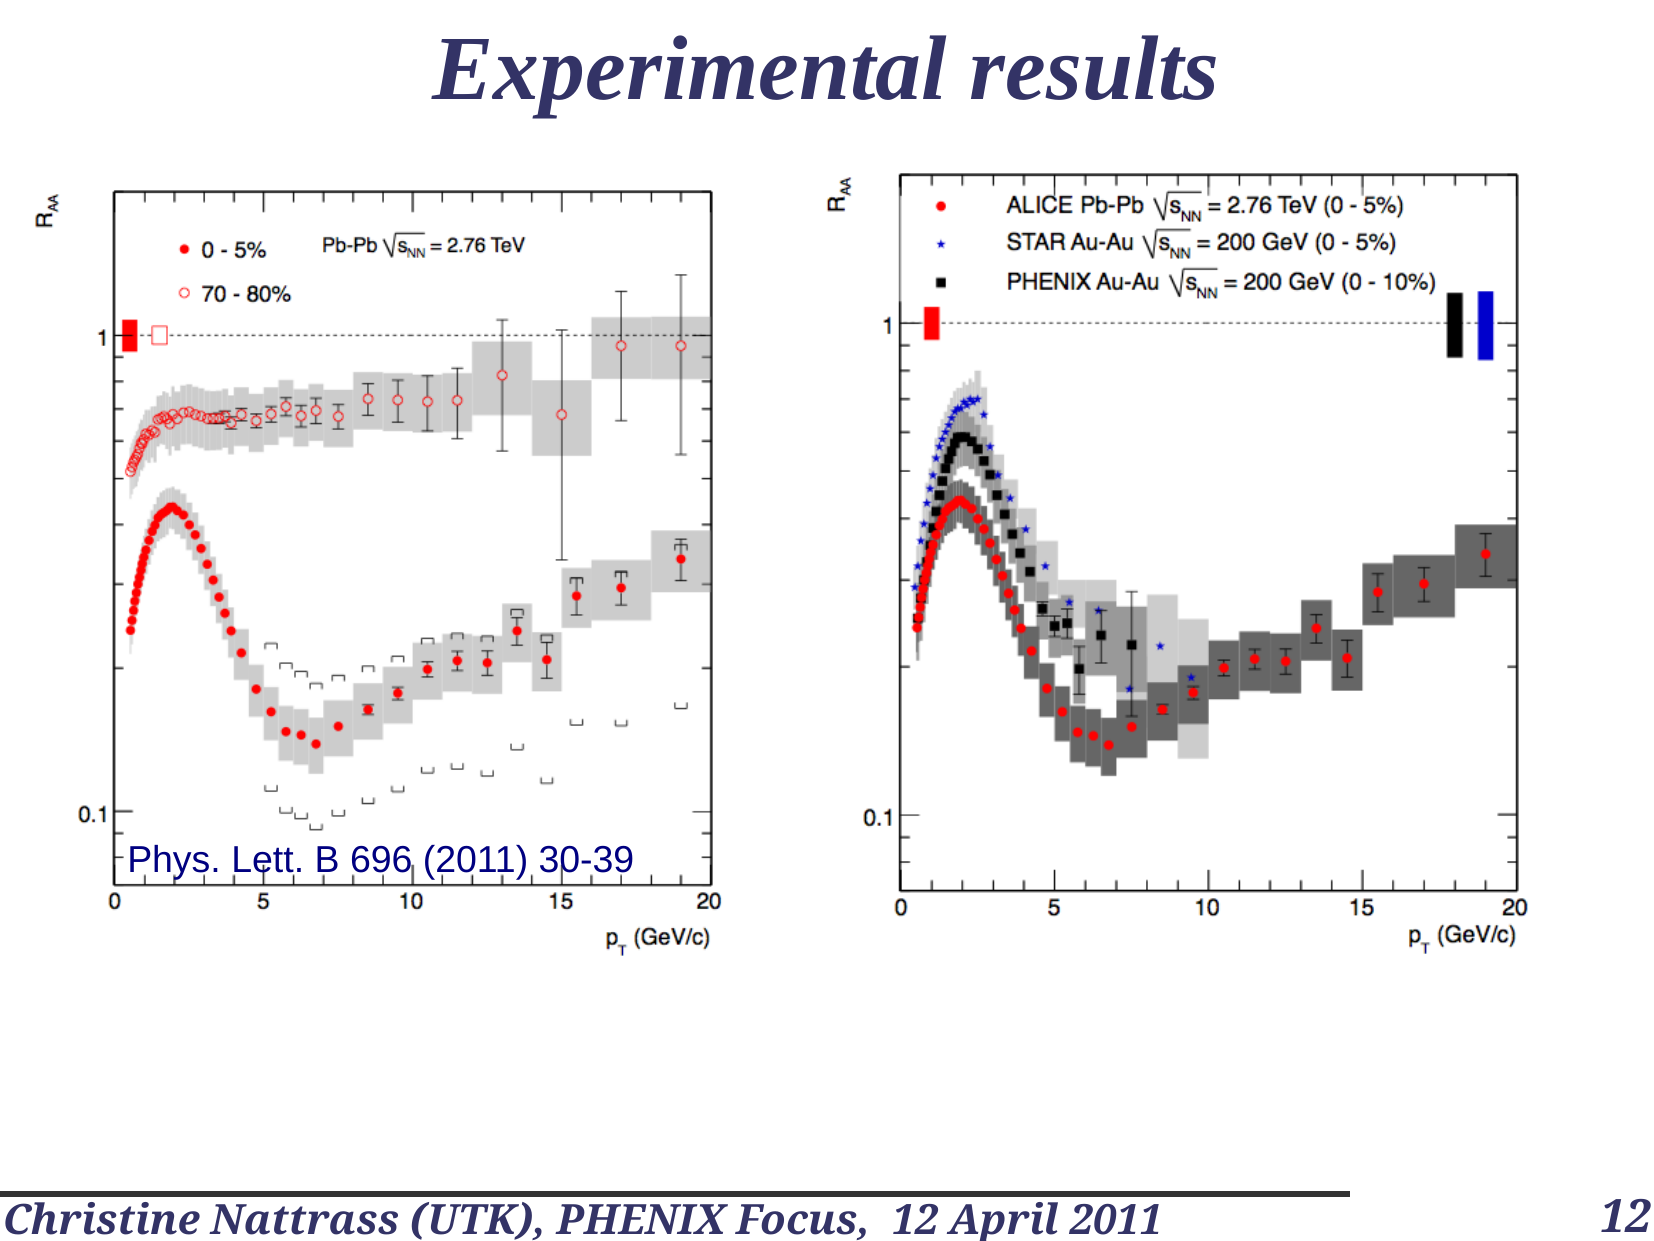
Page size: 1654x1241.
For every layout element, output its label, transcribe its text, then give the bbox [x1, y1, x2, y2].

picture [801, 145, 1563, 971]
text_box Phys. Lett. B 696 (2011) 30-39 [112, 830, 650, 888]
picture [0, 145, 761, 971]
title Experimental results [82, 3, 1571, 135]
